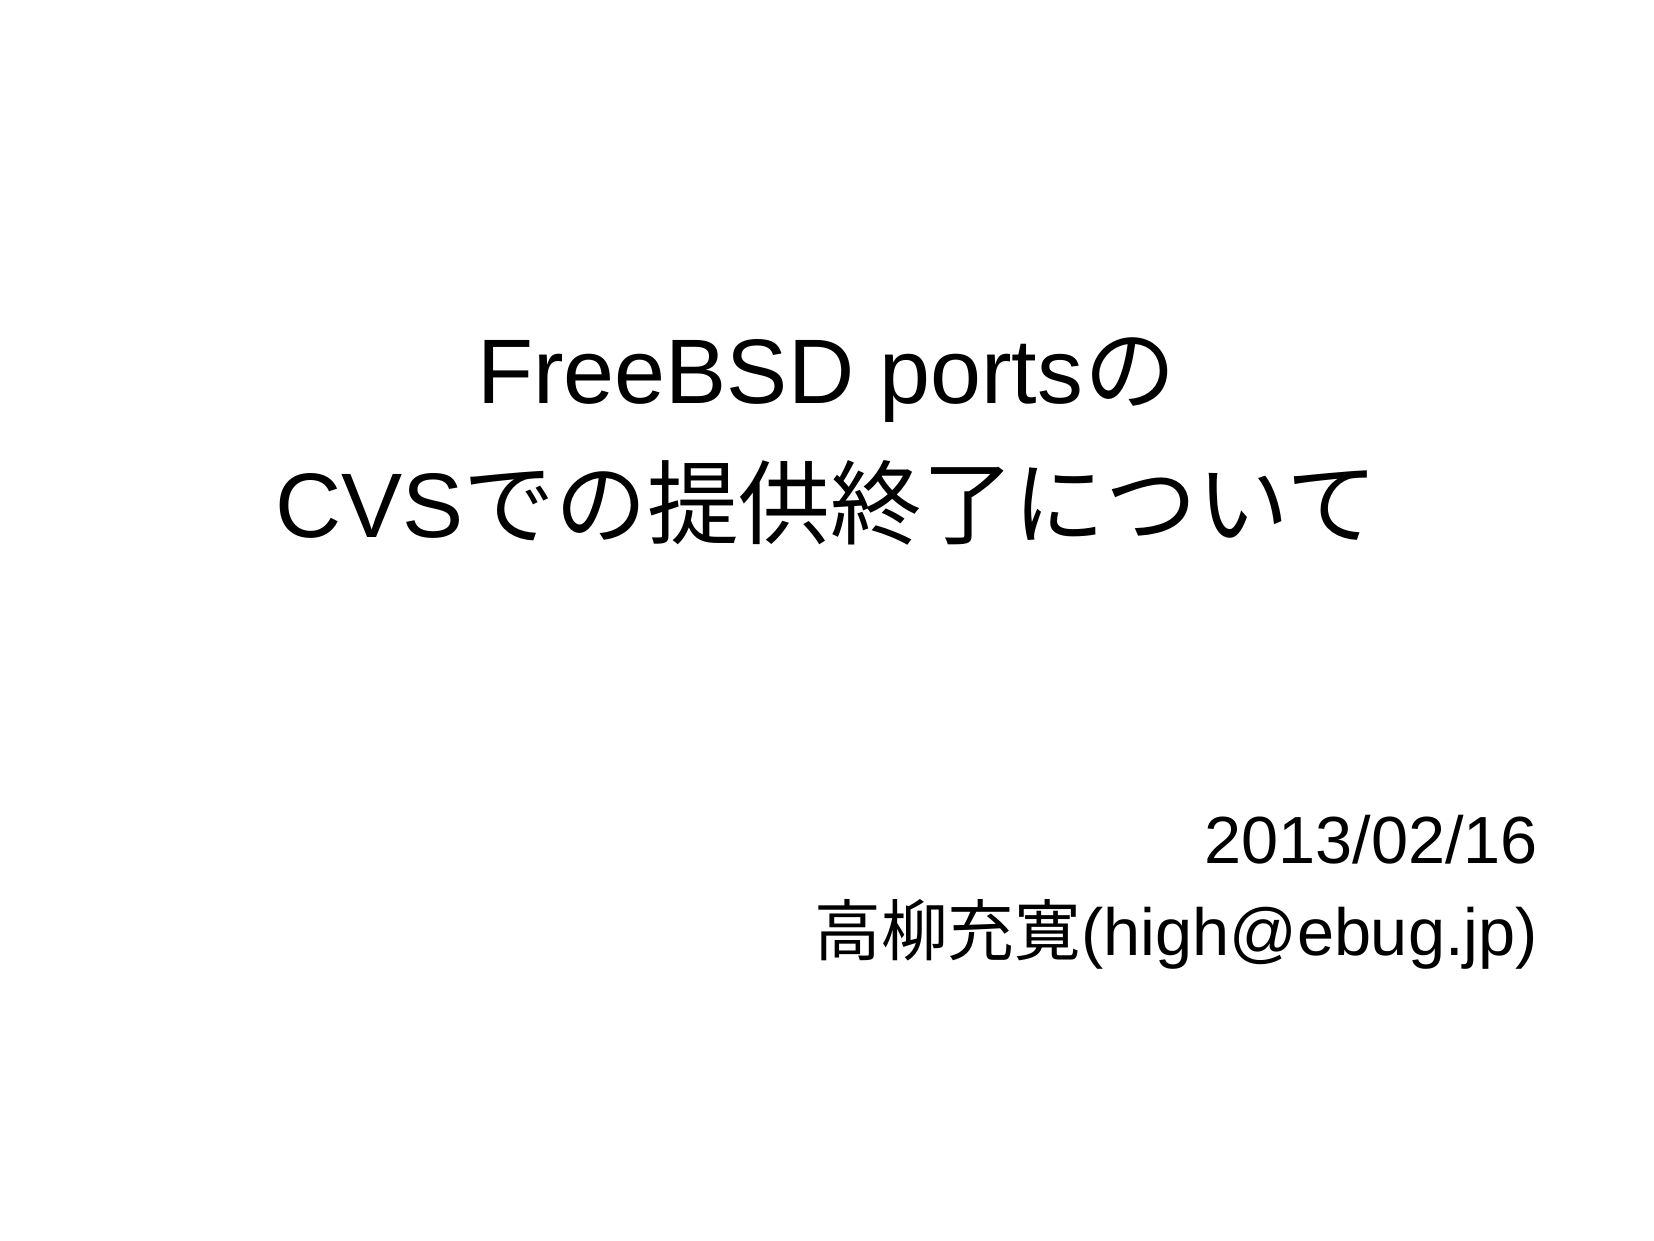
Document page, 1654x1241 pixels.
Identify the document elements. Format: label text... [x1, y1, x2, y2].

subtitle 2013/02/16 高柳充寛(high@ebug.jp) [82, 720, 1538, 1058]
title FreeBSD portsの CVSでの提供終了について [82, 326, 1571, 535]
